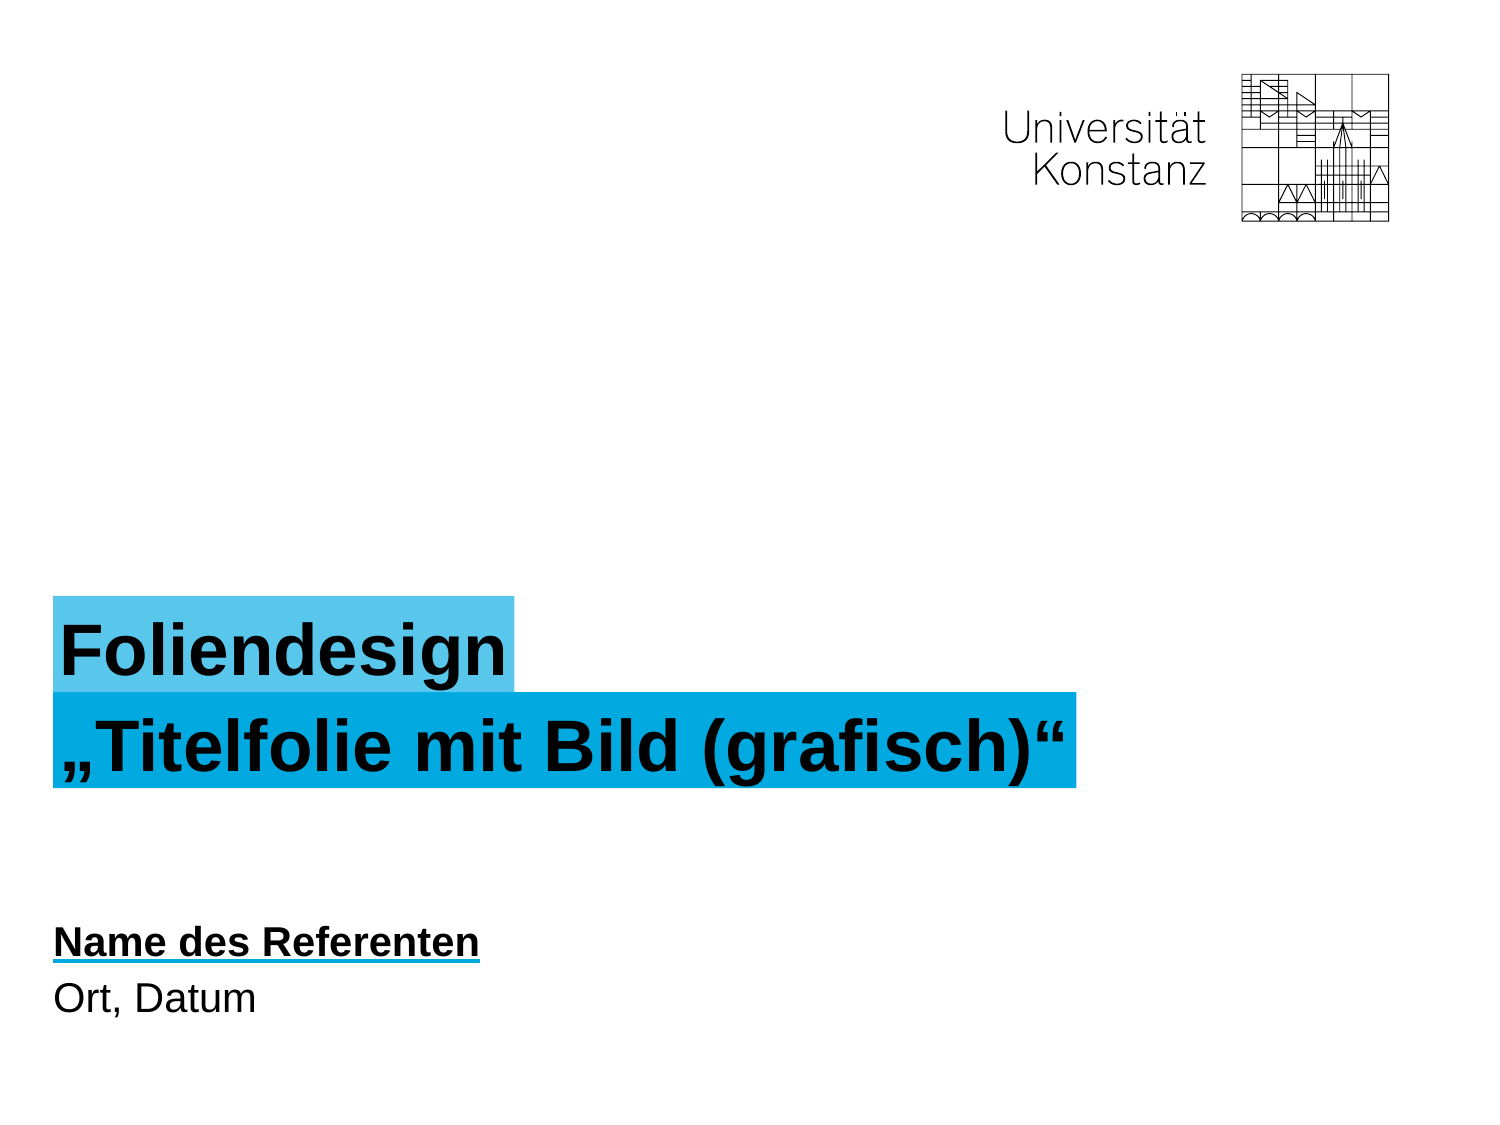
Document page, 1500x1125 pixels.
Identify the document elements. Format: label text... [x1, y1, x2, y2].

list Ort, Datum [53, 919, 1092, 1022]
text_box „Titelfolie mit Bild (grafisch)“ [53, 692, 1077, 789]
title Name des Referenten [53, 897, 1093, 965]
text_box Foliendesign [53, 595, 515, 693]
